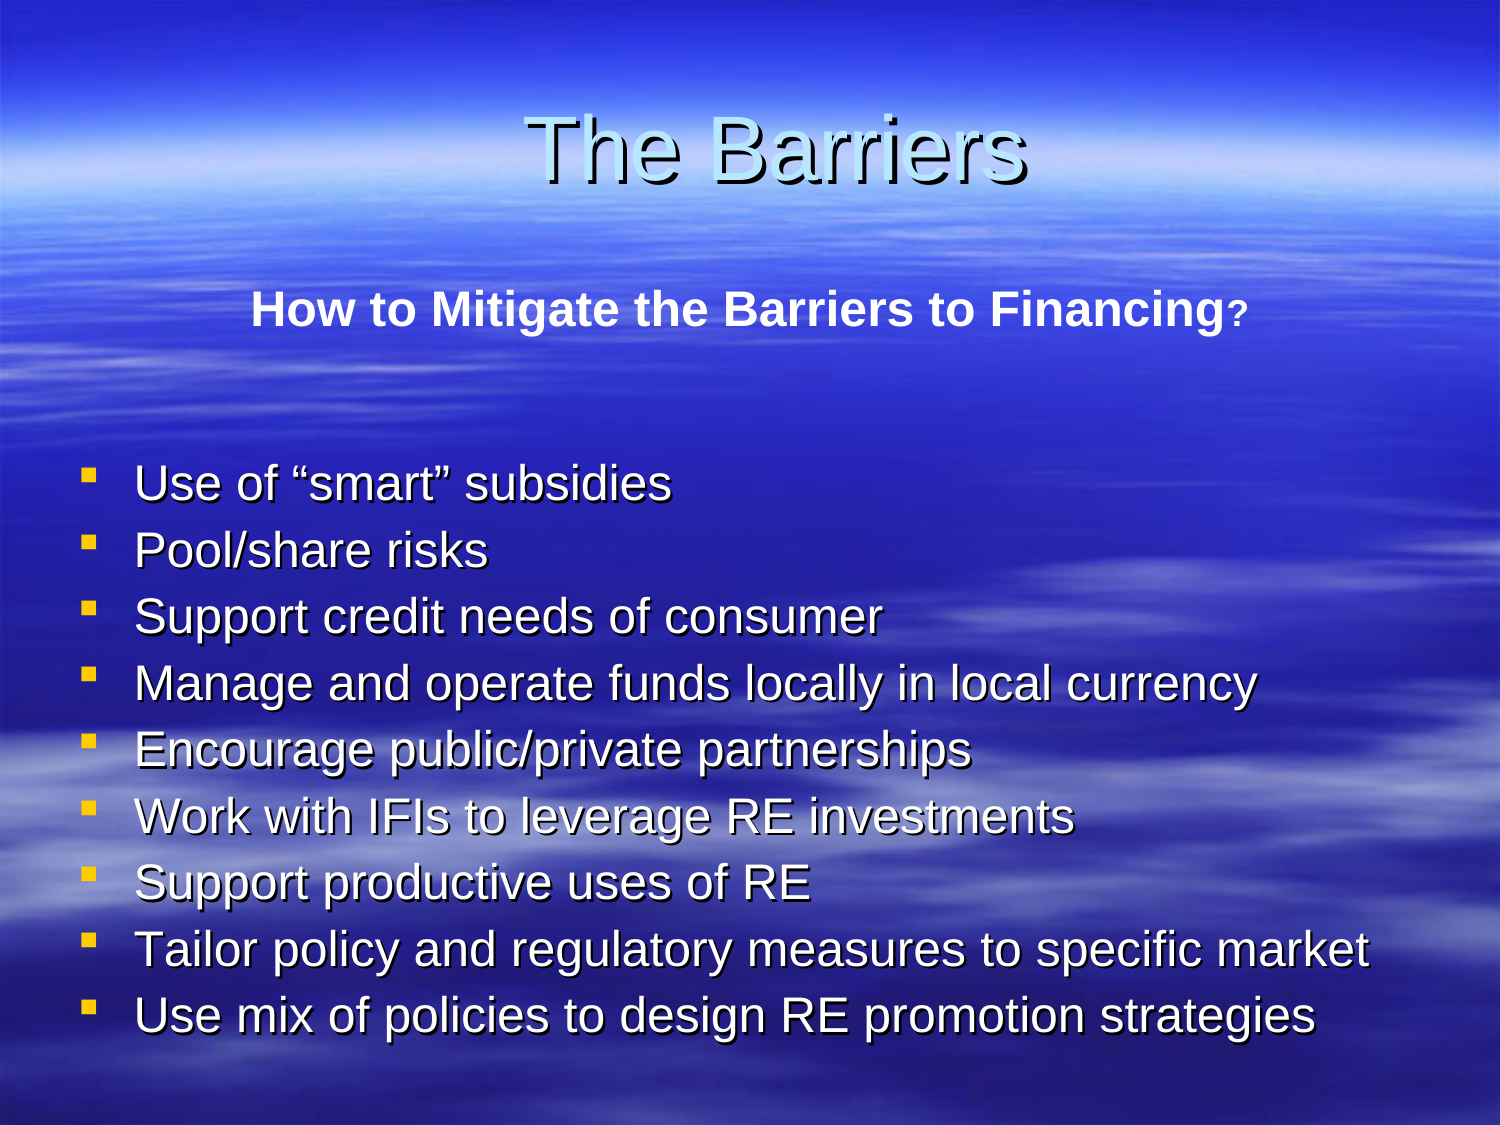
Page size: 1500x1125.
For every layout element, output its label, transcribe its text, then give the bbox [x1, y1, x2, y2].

title The Barriers [99, 49, 1450, 238]
picture [0, 0, 1500, 1125]
list Use of “smart” subsidies Pool/share risks Support credit needs of consumer Manage and operate funds locally in local currency Encourage public/private partnerships Work with IFIs to leverage RE investments Support productive uses of RE Tailor policy and regulatory measures to specific market Use mix of policies to design RE promotion strategies [62, 450, 1413, 1125]
text_box How to Mitigate the Barriers to Financing? [200, 224, 1300, 388]
